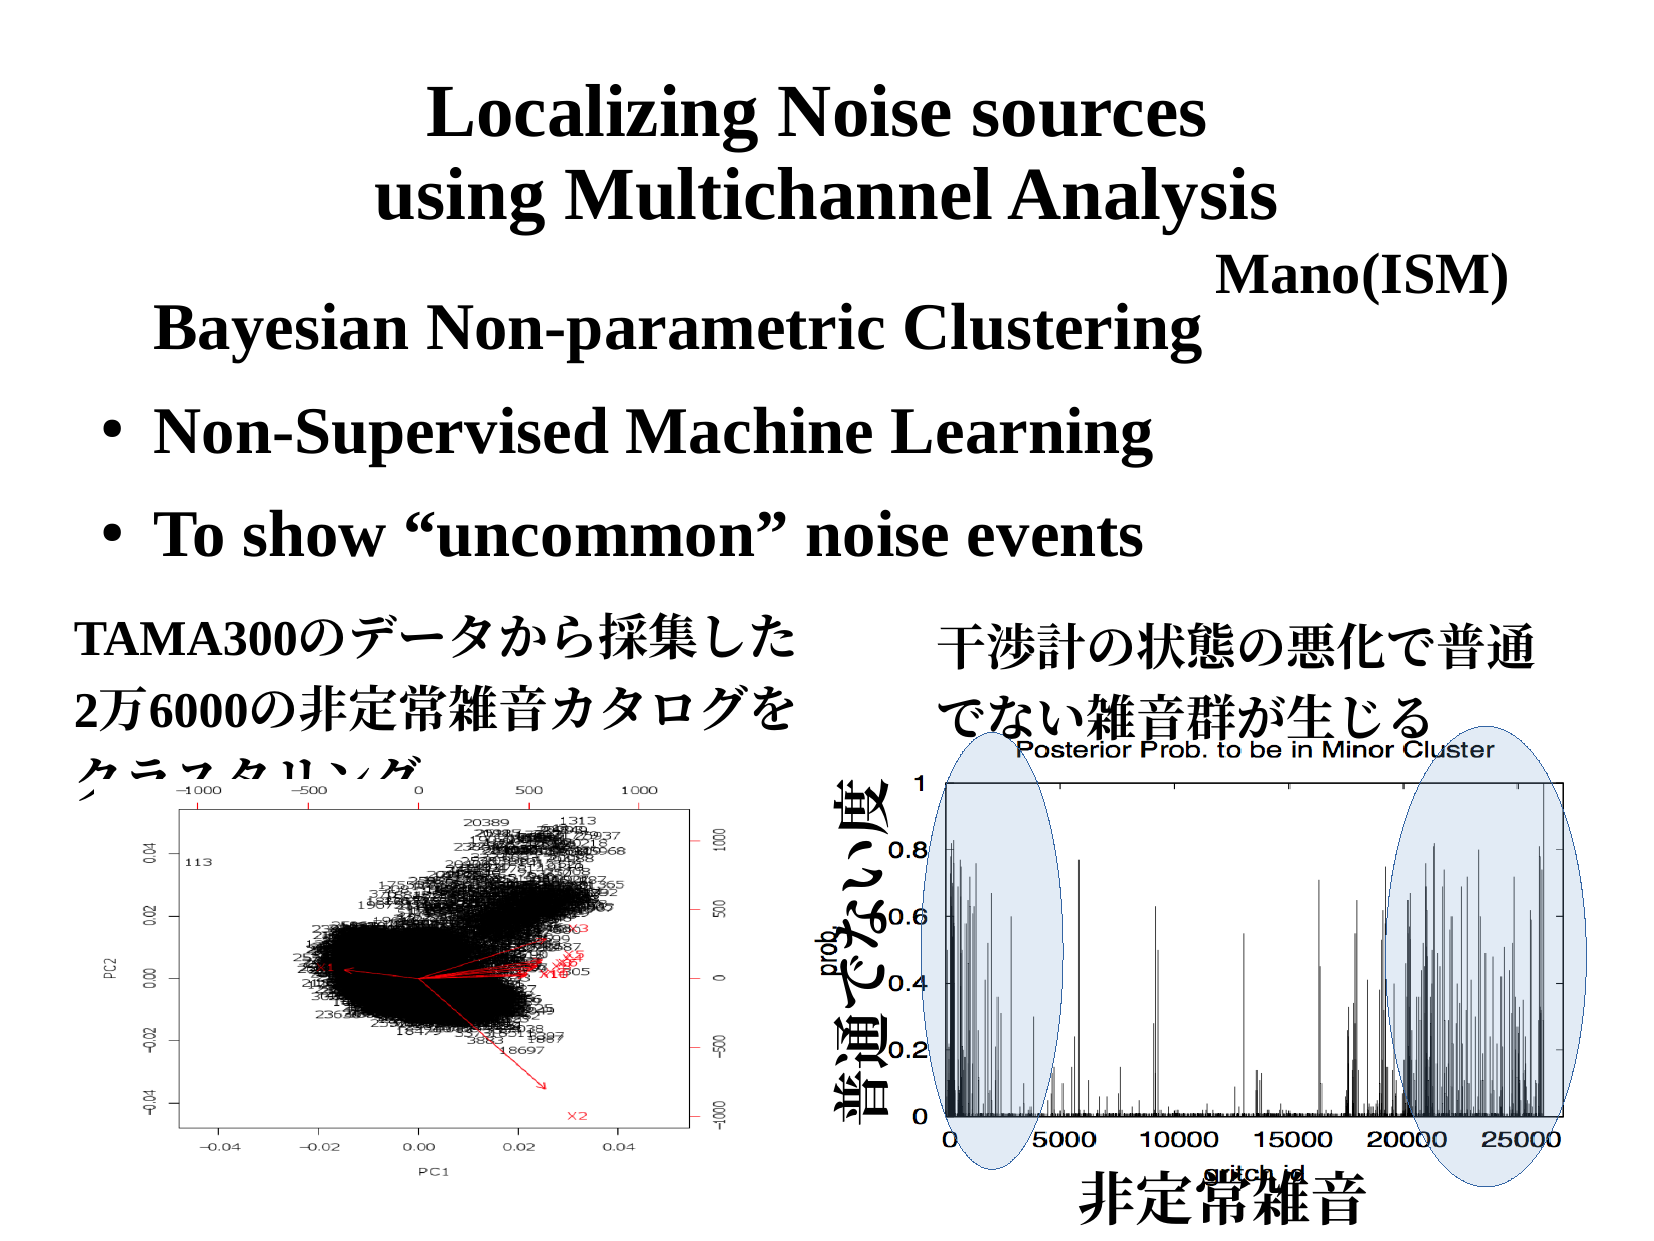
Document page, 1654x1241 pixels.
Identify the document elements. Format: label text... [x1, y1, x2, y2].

picture [1314, 732, 1328, 737]
picture [94, 779, 745, 1182]
title Localizing Noise sources using Multichannel Analysis [82, 49, 1571, 257]
list Bayesian Non-parametric Clustering Non-Supervised Machine Learning To show “uncommon” noise events [82, 290, 1571, 591]
text_box [1385, 732, 1587, 1187]
text_box [921, 732, 1064, 1170]
text_box TAMA300のデータから採集した 2万6000の非定常雑音カタログを クラスタリング [59, 590, 839, 756]
picture [1511, 720, 1583, 889]
text_box 非定常雑音 [1062, 1145, 1424, 1219]
text_box Mano(ISM) [1200, 233, 1619, 308]
text_box 干渉計の状態の悪化で普通でない雑音群が生じる [921, 600, 1571, 732]
text_box 普通でない度 [808, 752, 892, 1143]
picture [803, 720, 1583, 1193]
